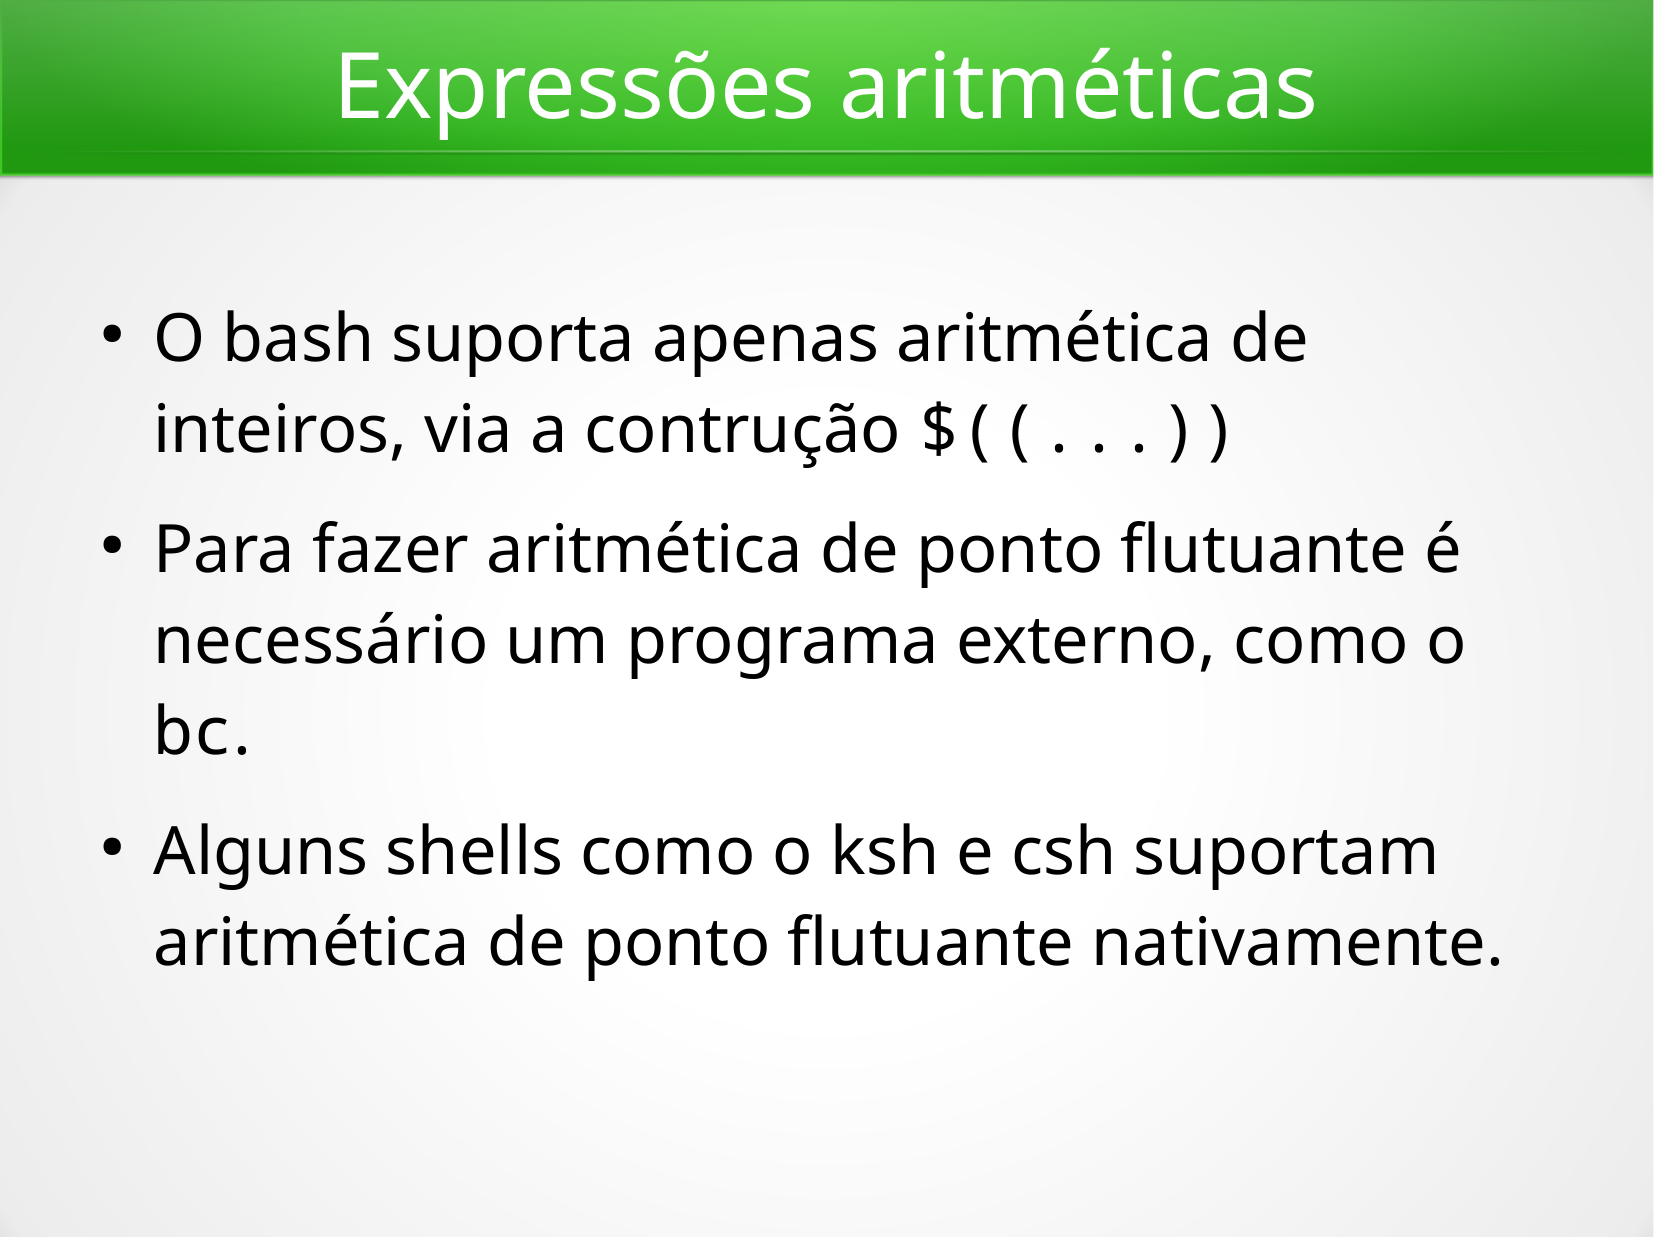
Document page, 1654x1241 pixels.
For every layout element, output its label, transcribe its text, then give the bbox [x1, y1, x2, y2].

list O bash suporta apenas aritmética de inteiros, via a contrução $((...)) Para fazer aritmética de ponto flutuante é necessário um programa externo, como o bc. Alguns shells como o ksh e csh suportam aritmética de ponto flutuante nativamente. [82, 290, 1571, 1010]
title Expressões aritméticas [82, 11, 1571, 154]
picture [0, 0, 1654, 1237]
